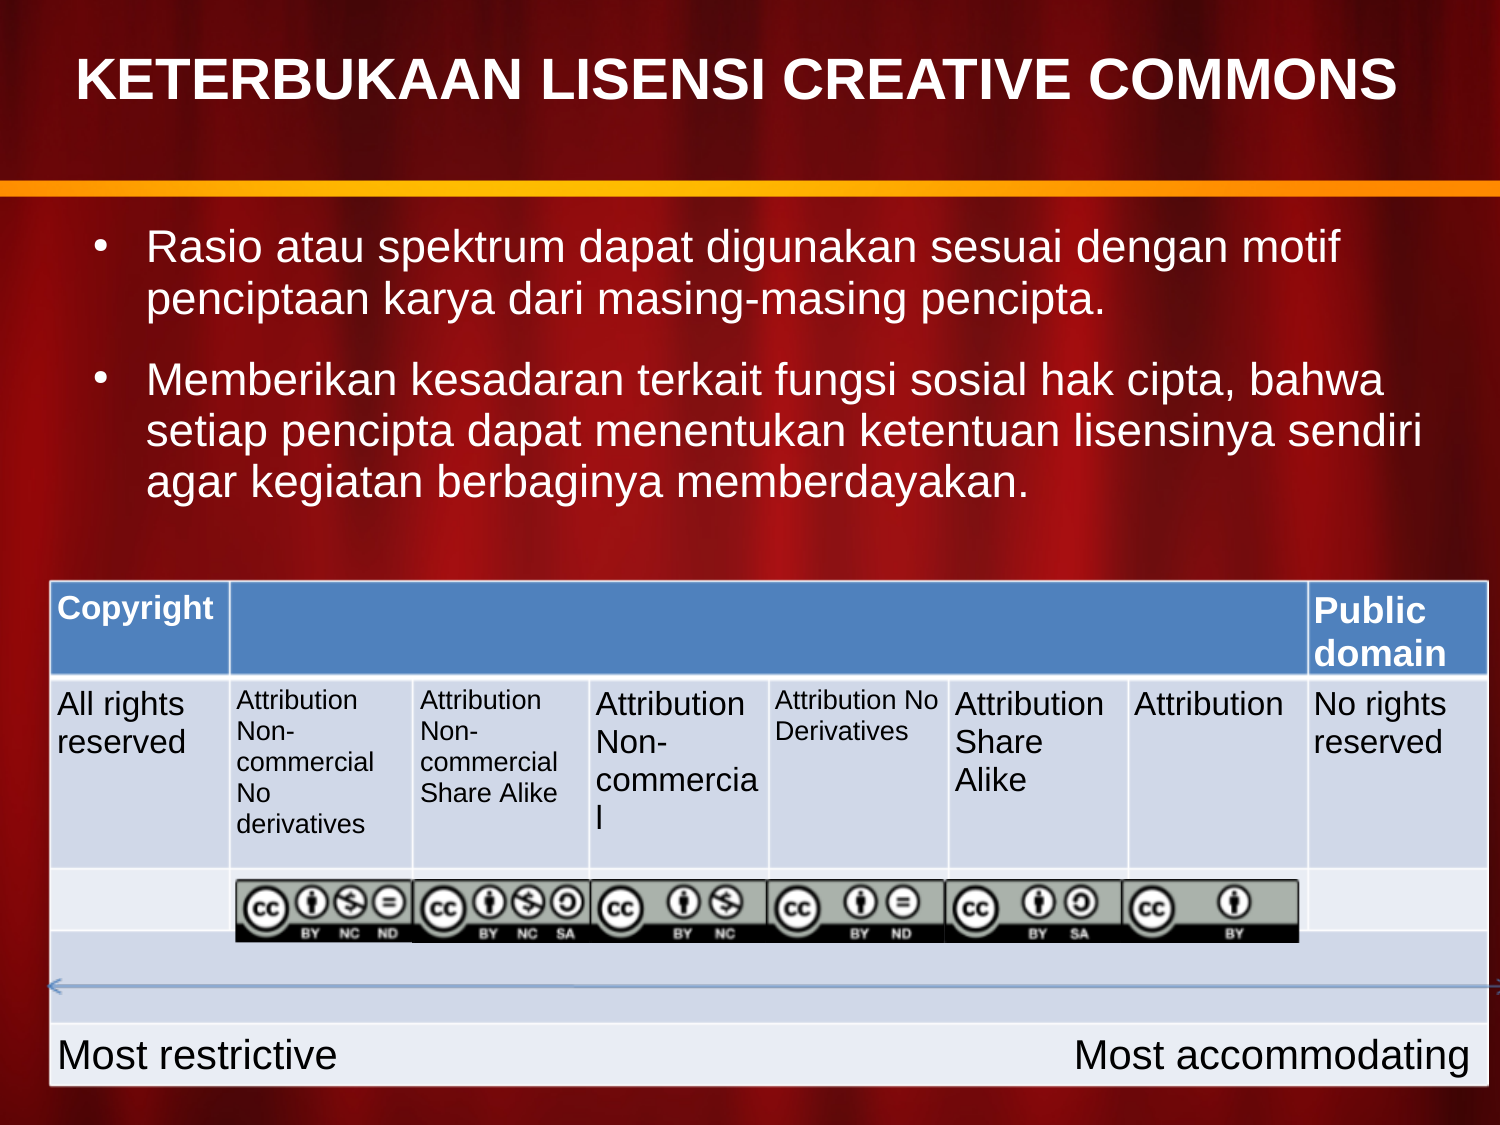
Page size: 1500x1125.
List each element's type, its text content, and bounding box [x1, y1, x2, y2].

picture [0, 0, 1500, 1125]
text_box Attribution Non-commercial Share Alike [420, 685, 583, 809]
text_box Attribution No Derivatives [775, 685, 942, 747]
text_box Attribution [1134, 685, 1301, 724]
text_box Most restrictive Most accommodating [56, 1031, 1481, 1079]
text_box Attribution Non-commercial No derivatives [236, 685, 407, 840]
text_box No rights reserved [1313, 685, 1481, 762]
text_box Attribution Non-commercial [595, 685, 762, 837]
text_box Attribution Share Alike [954, 685, 1122, 799]
list Rasio atau spektrum dapat digunakan sesuai dengan motif penciptaan karya dari masing-masing pencipta. Memberikan kesadaran terkait fungsi sosial hak cipta, bahwa setiap pencipta dapat menentukan ketentuan lisensinya sendiri agar kegiatan berbaginya memberdayakan. [75, 221, 1441, 579]
text_box Copyright [56, 589, 224, 628]
text_box Public domain [1313, 589, 1481, 675]
text_box All rights reserved [57, 685, 224, 762]
title [92, 316, 1441, 490]
title KETERBUKAAN LISENSI CREATIVE COMMONS [75, 46, 1425, 112]
